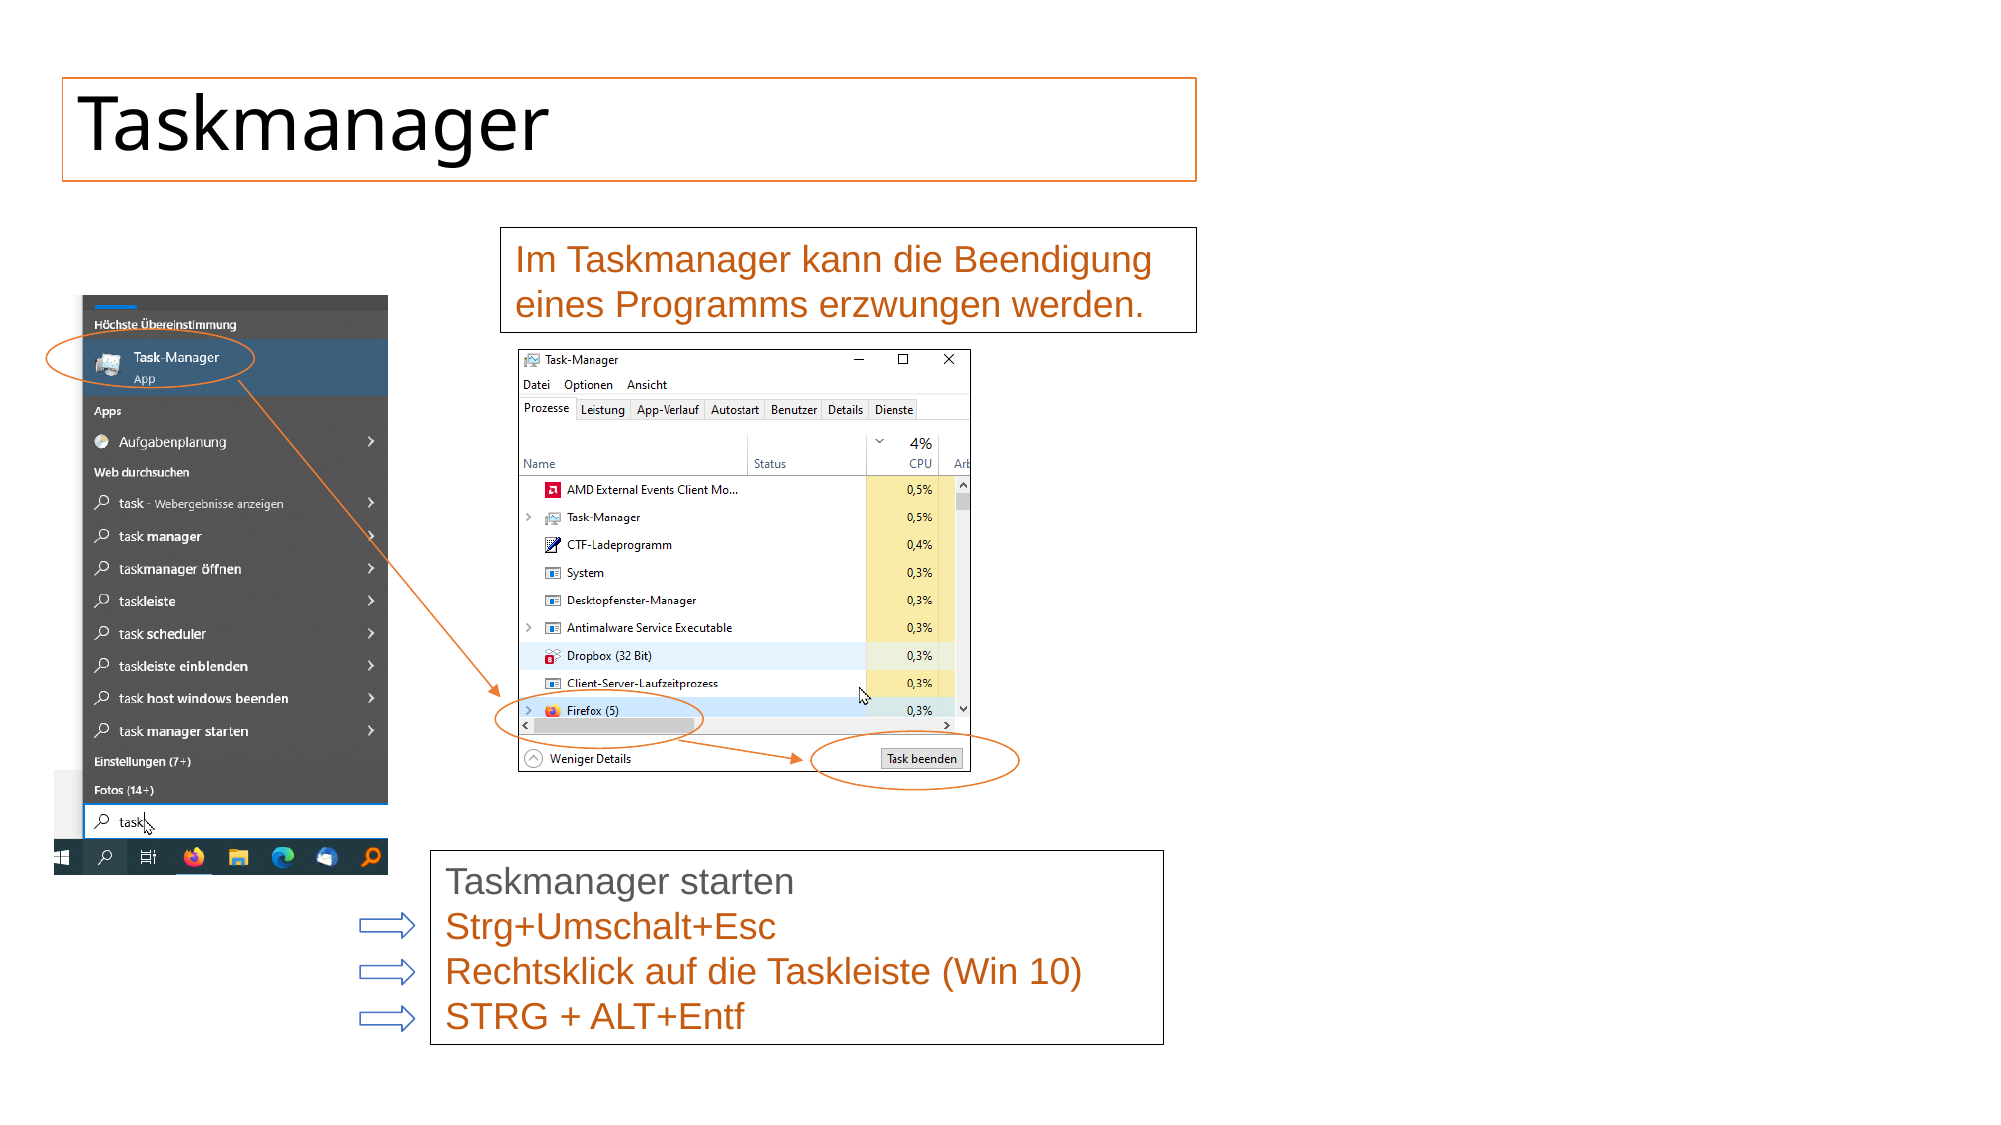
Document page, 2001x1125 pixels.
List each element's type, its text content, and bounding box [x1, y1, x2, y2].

text_box Taskmanager [62, 78, 1197, 181]
picture [812, 732, 970, 771]
text_box Im Taskmanager kann die Beendigung eines Programms erzwungen werden. [500, 227, 1197, 333]
picture [518, 349, 970, 771]
picture [54, 330, 253, 386]
text_box Taskmanager starten Strg+Umschalt+Esc Rechtsklick auf die Taskleiste (Win 10) STRG + ALT+Entf [430, 849, 1163, 1045]
picture [518, 691, 702, 747]
picture [54, 295, 388, 875]
